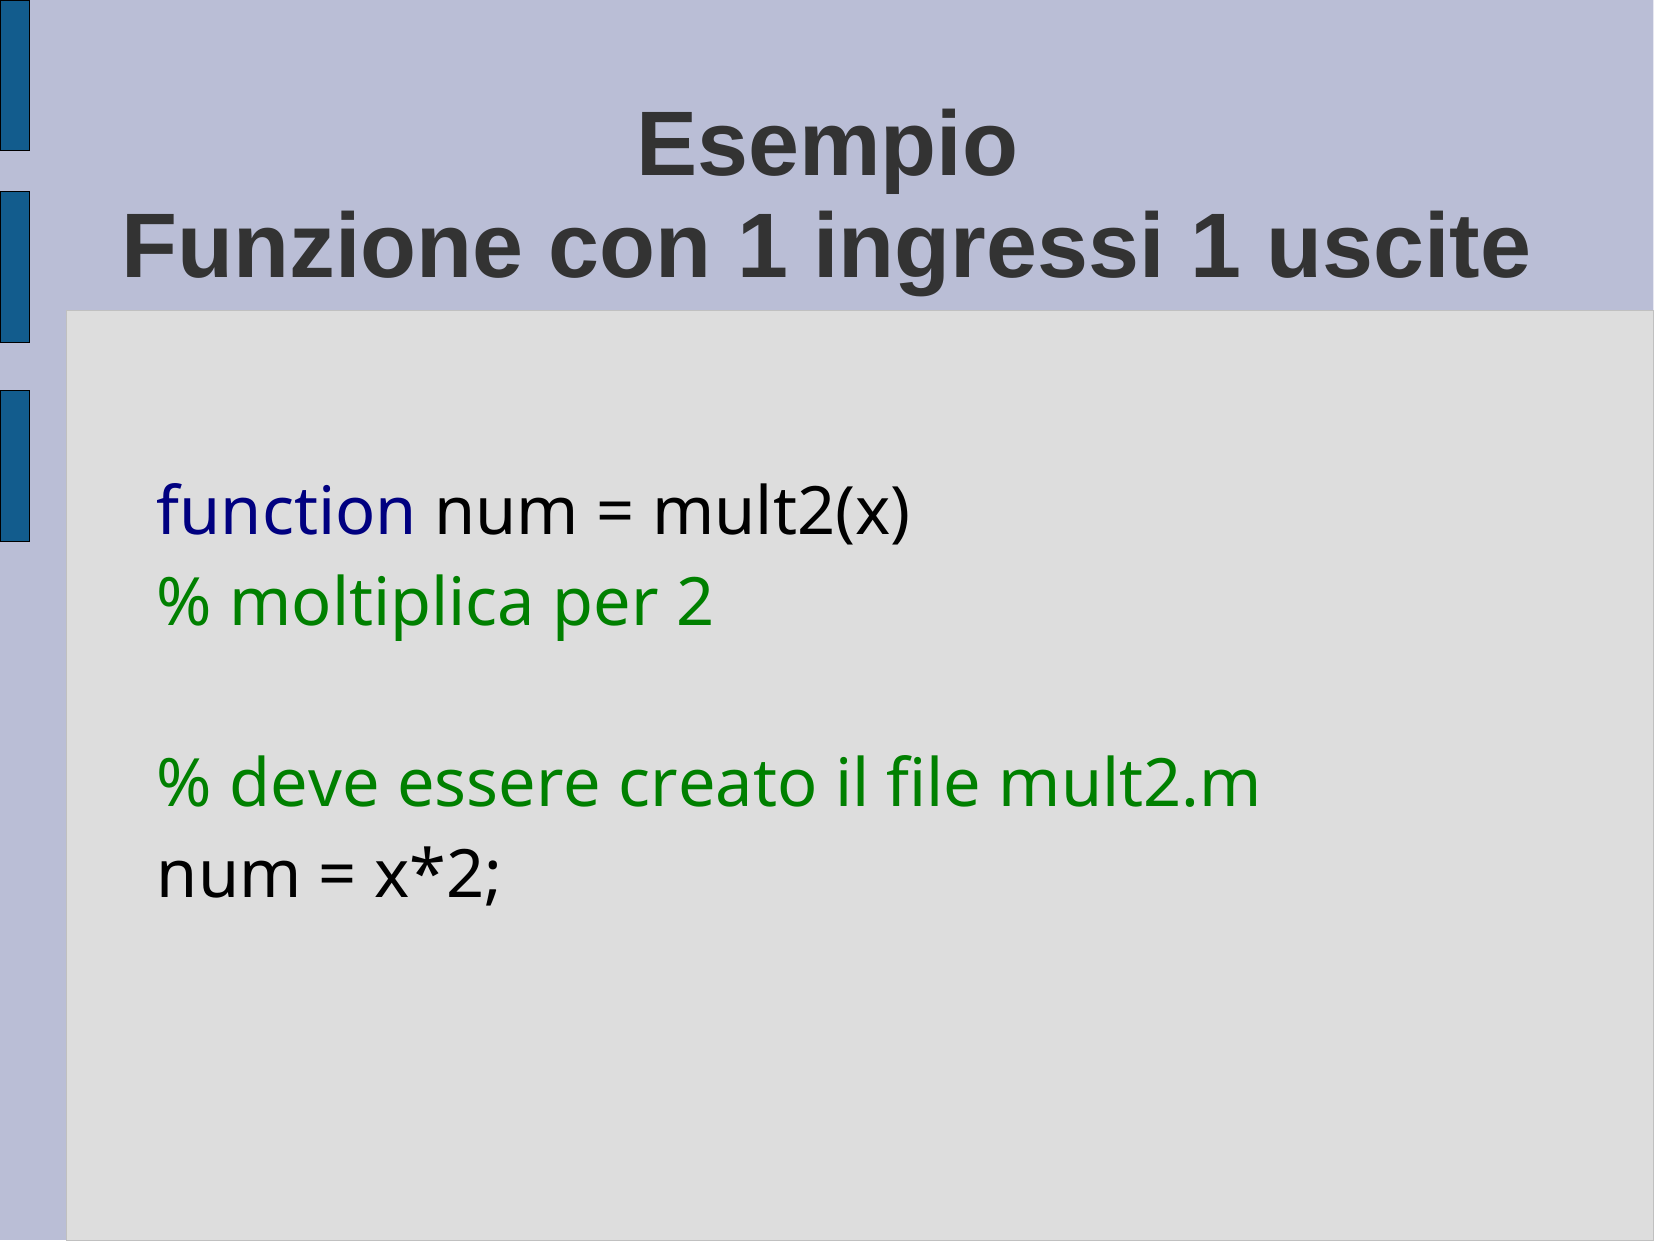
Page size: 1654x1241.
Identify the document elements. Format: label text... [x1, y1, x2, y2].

subtitle function num = mult2(x) % moltiplica per 2 % deve essere creato il file mult2.m num = x*2; [121, 352, 1534, 1119]
title Esempio Funzione con 1 ingressi 1 uscite [121, 92, 1534, 298]
